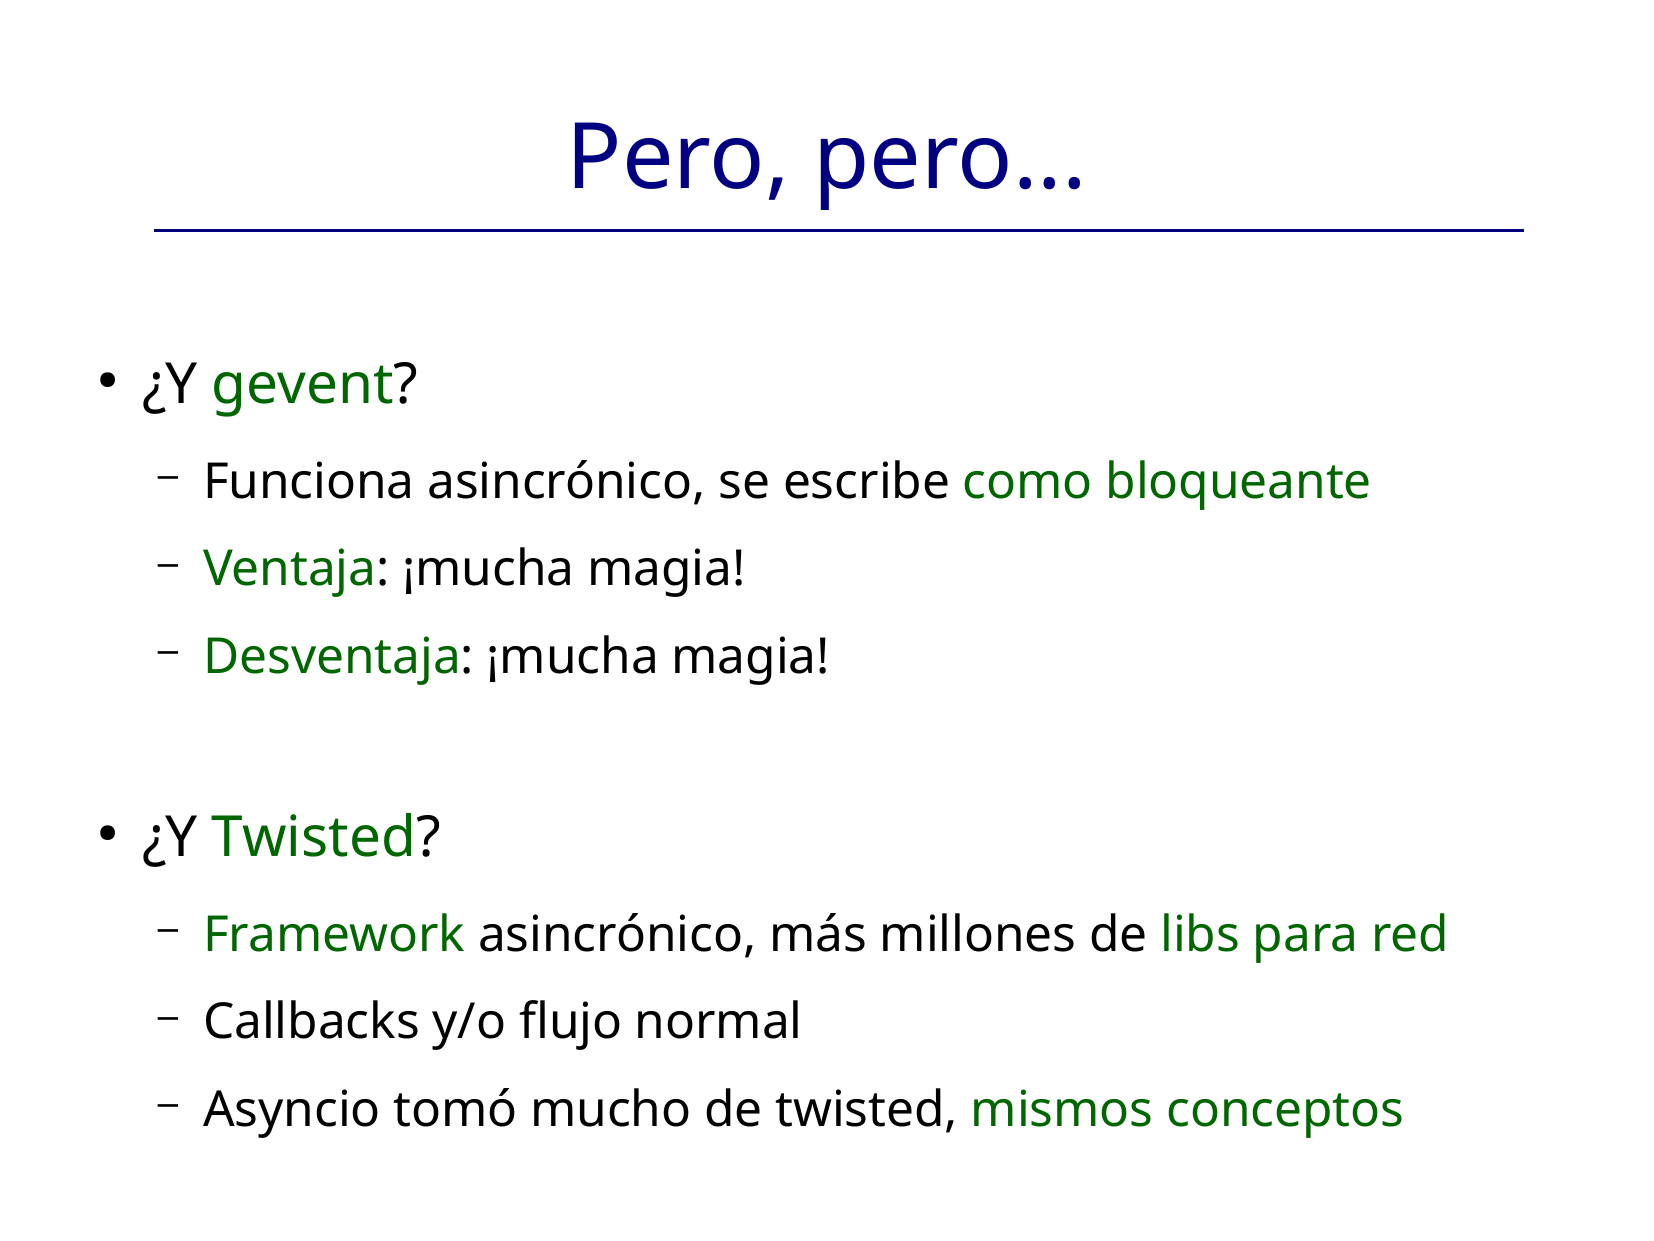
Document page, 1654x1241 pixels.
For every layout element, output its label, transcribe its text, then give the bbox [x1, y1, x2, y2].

title Pero, pero... [82, 49, 1571, 257]
list ¿Y gevent? Funciona asincrónico, se escribe como bloqueante Ventaja: ¡mucha magia! Desventaja: ¡mucha magia! ¿Y Twisted? Framework asincrónico, más millones de libs para red Callbacks y/o flujo normal Asyncio tomó mucho de twisted, mismos conceptos [82, 342, 1571, 1158]
